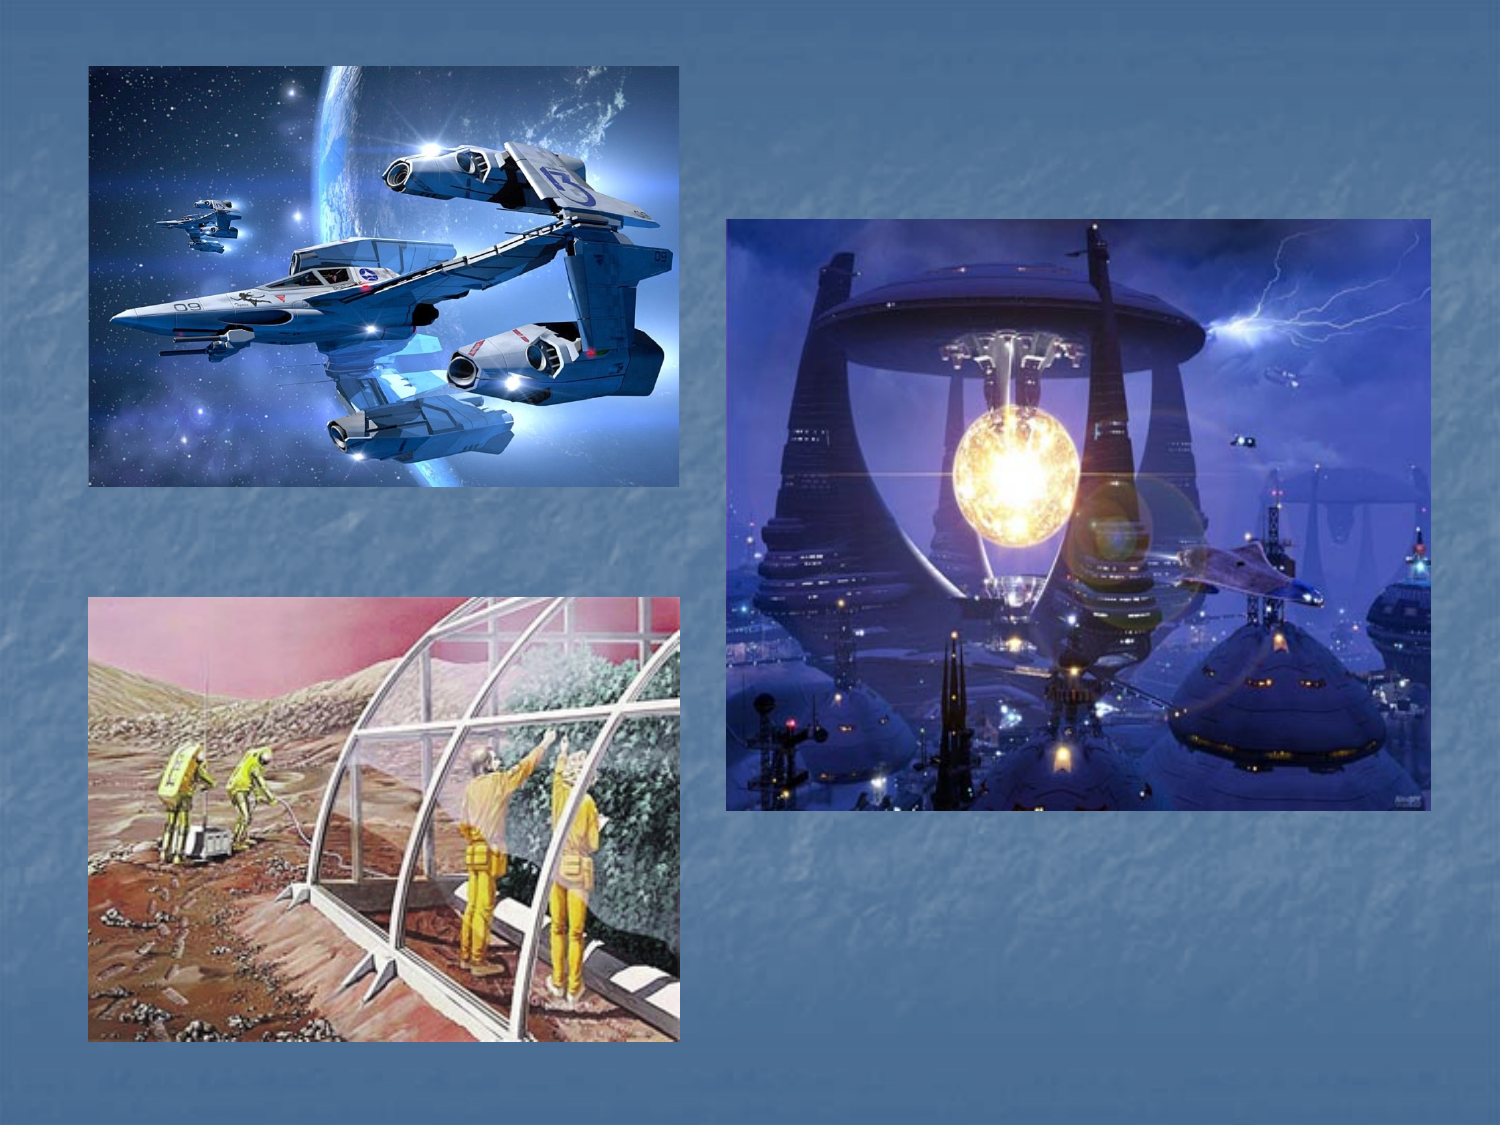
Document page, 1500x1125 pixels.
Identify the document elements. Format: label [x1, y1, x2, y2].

picture [726, 220, 1431, 811]
picture [88, 66, 680, 487]
picture [88, 597, 680, 1042]
